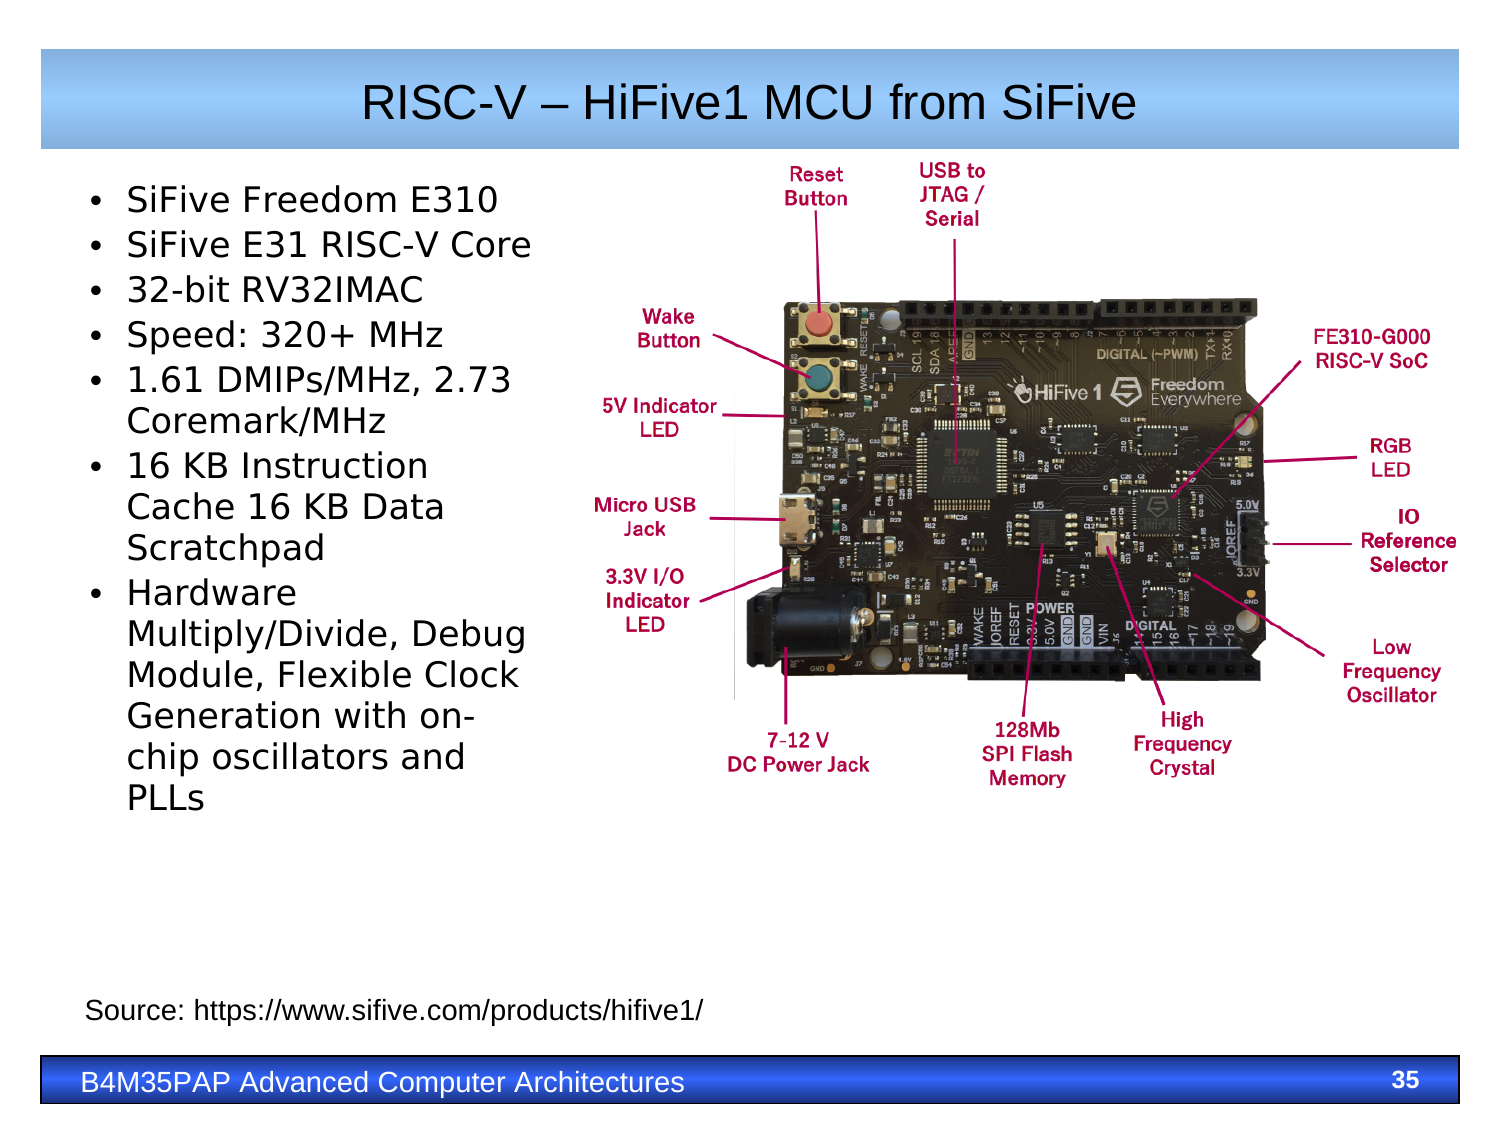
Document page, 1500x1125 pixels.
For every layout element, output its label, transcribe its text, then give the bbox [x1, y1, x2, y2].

picture [595, 162, 1456, 788]
title RISC-V – HiFive1 MCU from SiFive [41, 49, 1459, 149]
list SiFive Freedom E310 SiFive E31 RISC-V Core 32-bit RV32IMAC Speed: 320+ MHz 1.61 DMIPs/MHz, 2.73 Coremark/MHz 16 KB Instruction Cache 16 KB Data Scratchpad Hardware Multiply/Divide, Debug Module, Flexible Clock Generation with on-chip oscillators and PLLs [75, 172, 550, 888]
text_box Source: https://www.sifive.com/products/hifive1/ [69, 986, 1328, 1034]
